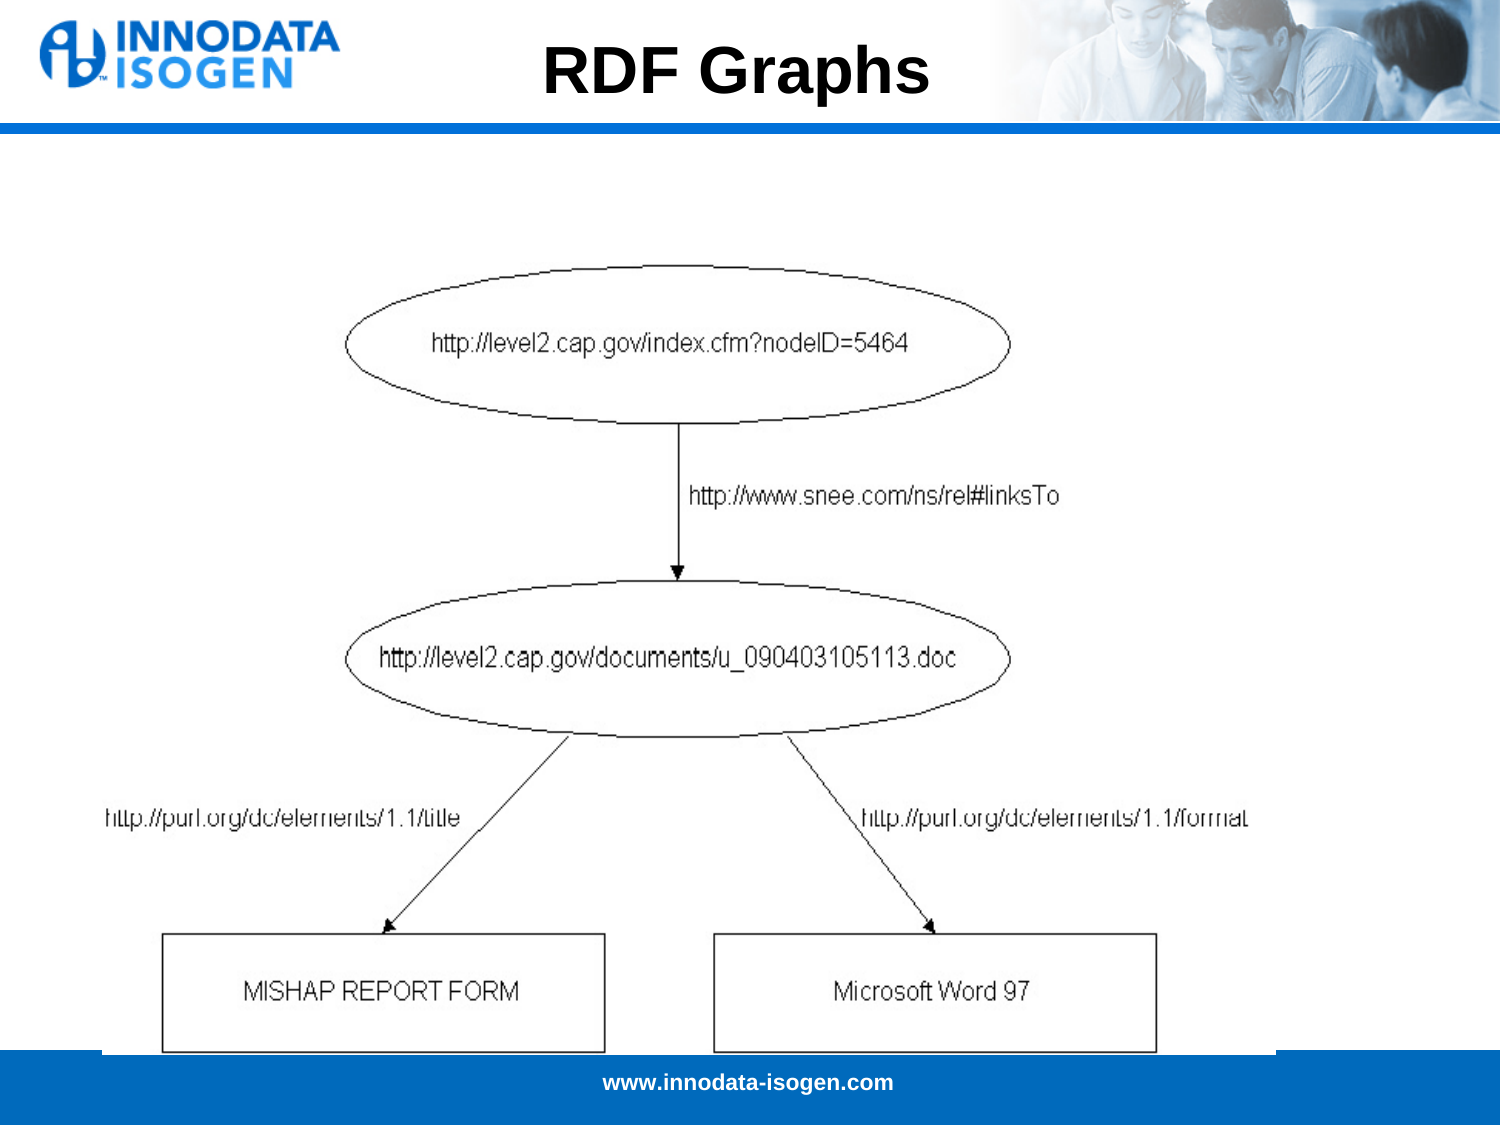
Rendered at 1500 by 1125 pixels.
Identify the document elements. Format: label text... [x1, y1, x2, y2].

title RDF Graphs [49, 28, 1426, 113]
picture [0, 0, 1500, 121]
picture [0, 123, 1500, 134]
chart [75, 155, 1451, 938]
picture [102, 262, 1276, 1055]
